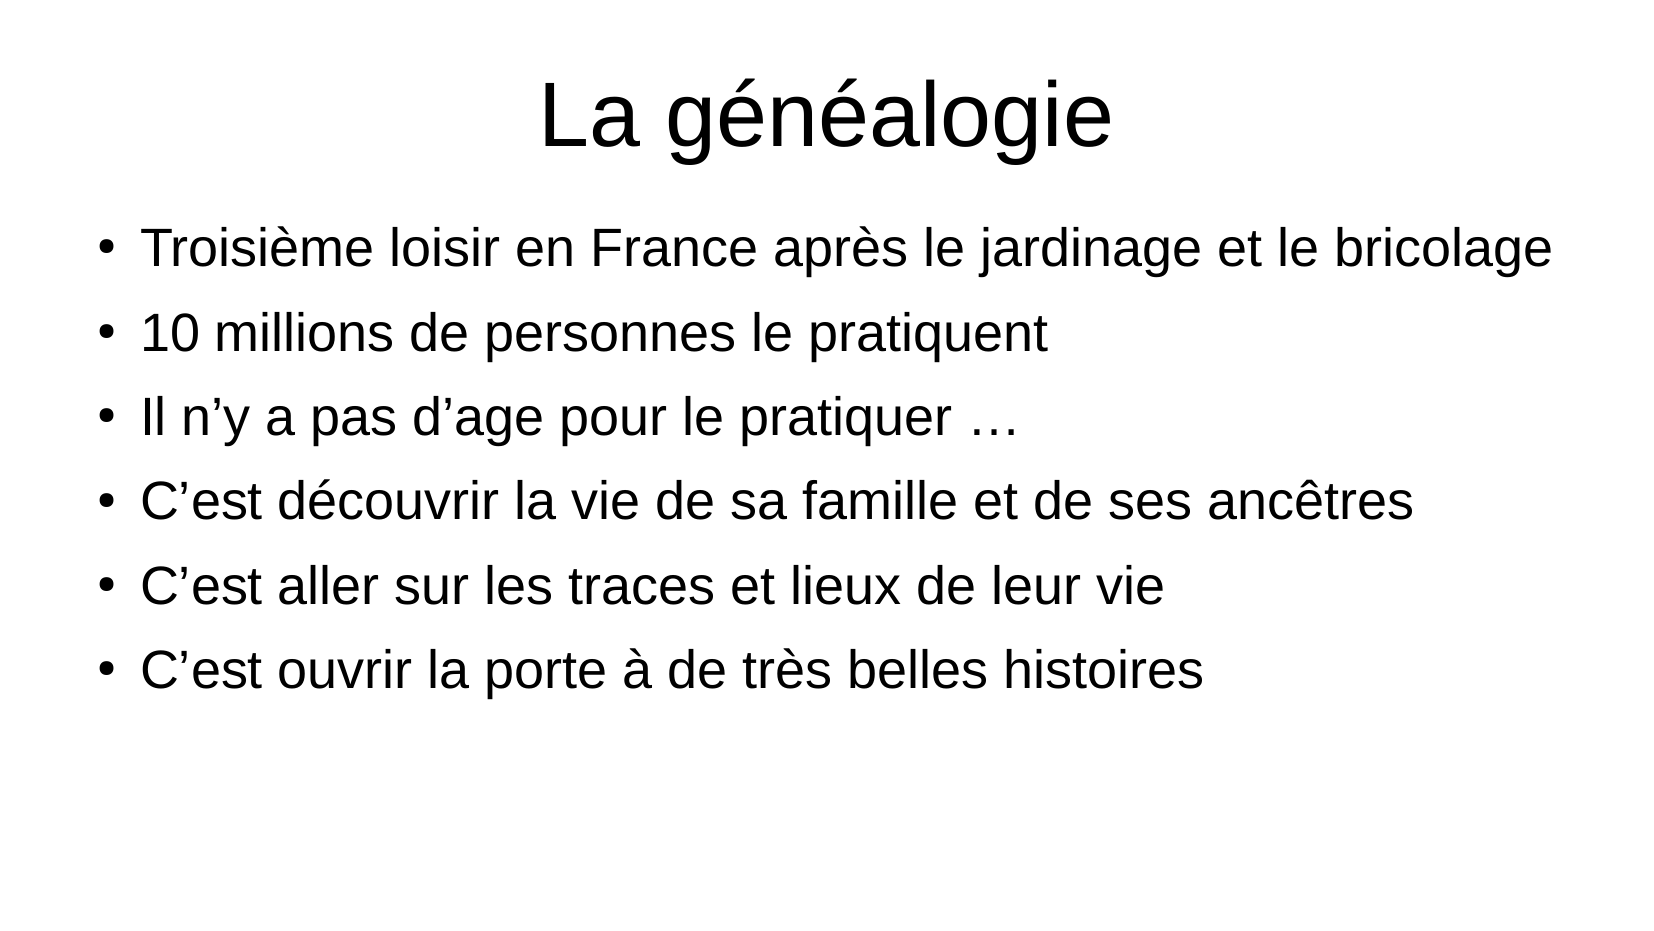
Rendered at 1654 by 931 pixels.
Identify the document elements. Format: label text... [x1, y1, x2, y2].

list Troisième loisir en France après le jardinage et le bricolage 10 millions de personnes le pratiquent Il n’y a pas d’age pour le pratiquer … C’est découvrir la vie de sa famille et de ses ancêtres C’est aller sur les traces et lieux de leur vie C’est ouvrir la porte à de très belles histoires [82, 217, 1571, 758]
title La généalogie [82, 37, 1571, 193]
